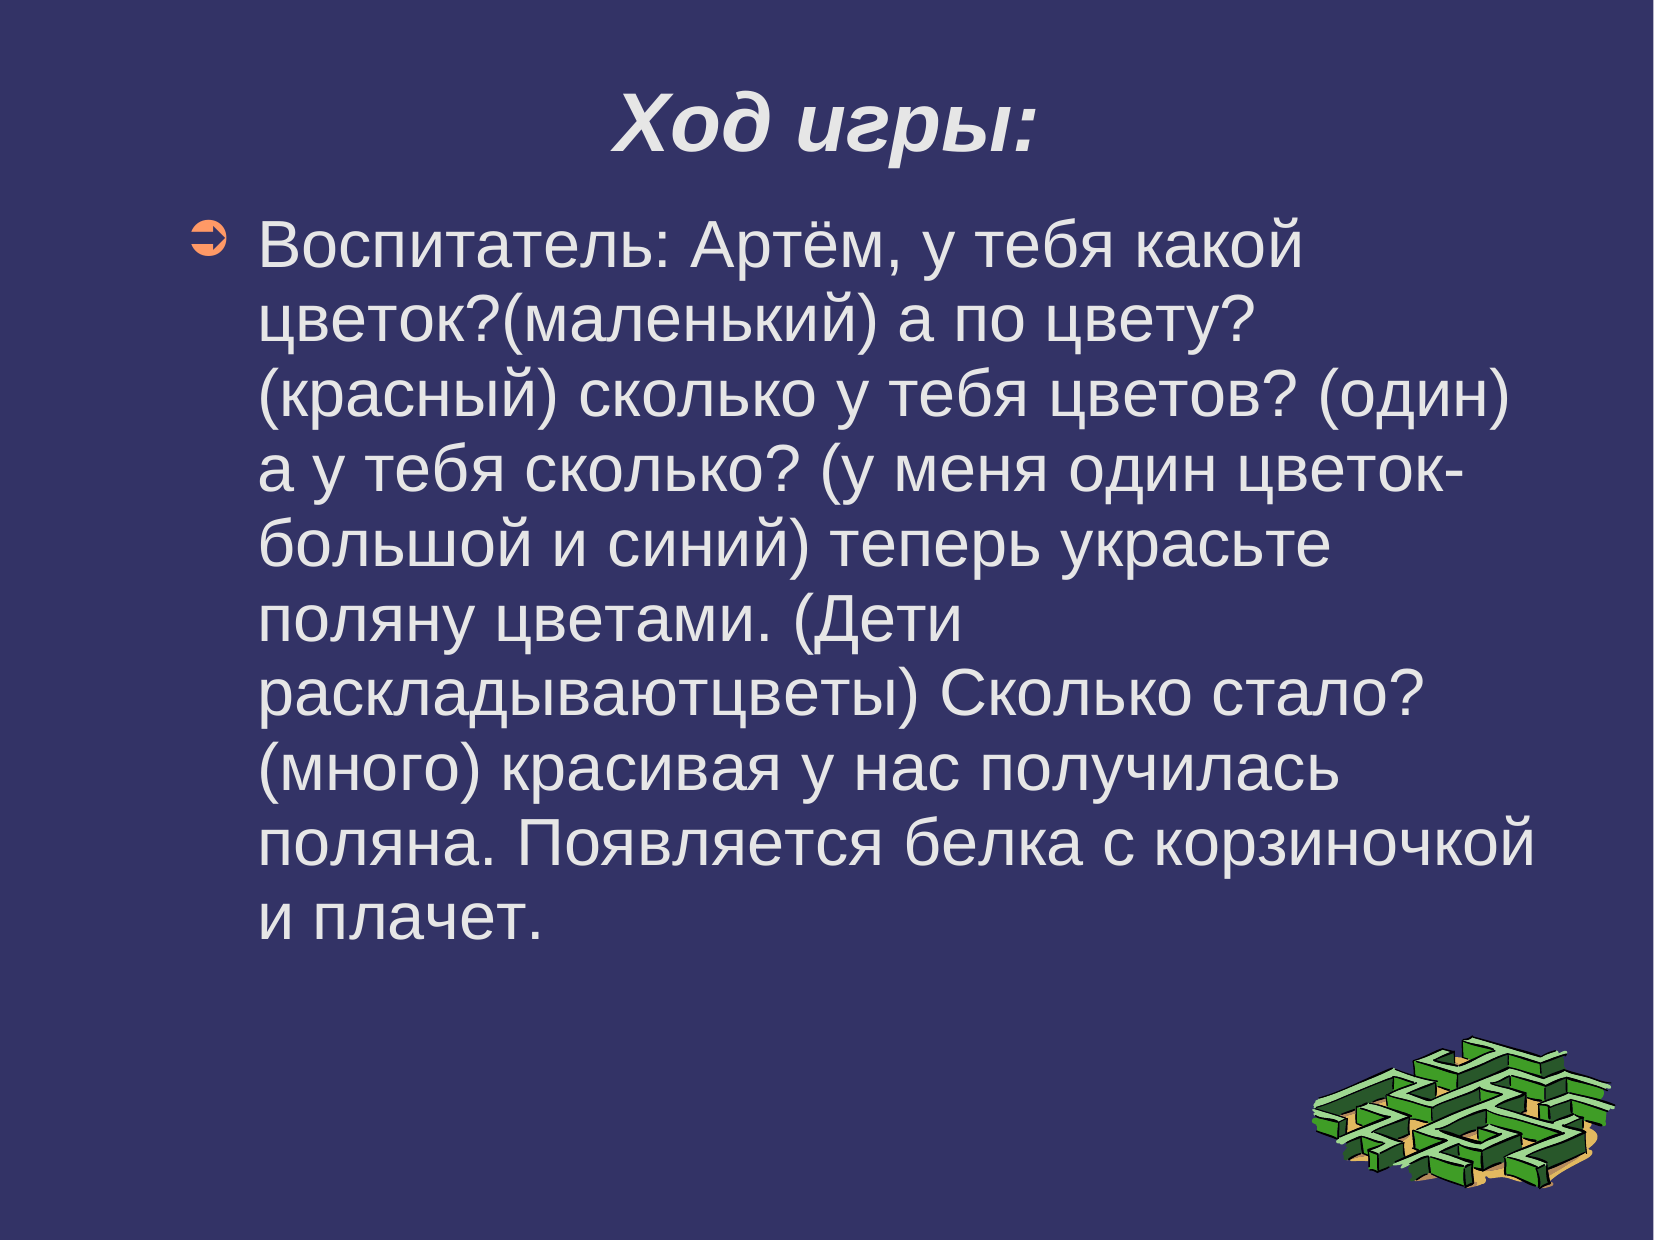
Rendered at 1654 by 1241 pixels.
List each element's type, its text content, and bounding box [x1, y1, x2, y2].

title Ход игры: [121, 26, 1534, 219]
list Воспитатель: Артём, у тебя какой цветок?(маленький) а по цвету? (красный) сколько у тебя цветов? (один) а у тебя сколько? (у меня один цветок- большой и синий) теперь украсьте поляну цветами. (Дети раскладываютцветы) Сколько стало? (много) красивая у нас получилась поляна. Появляется белка с корзиночкой и плачет. [174, 206, 1565, 974]
